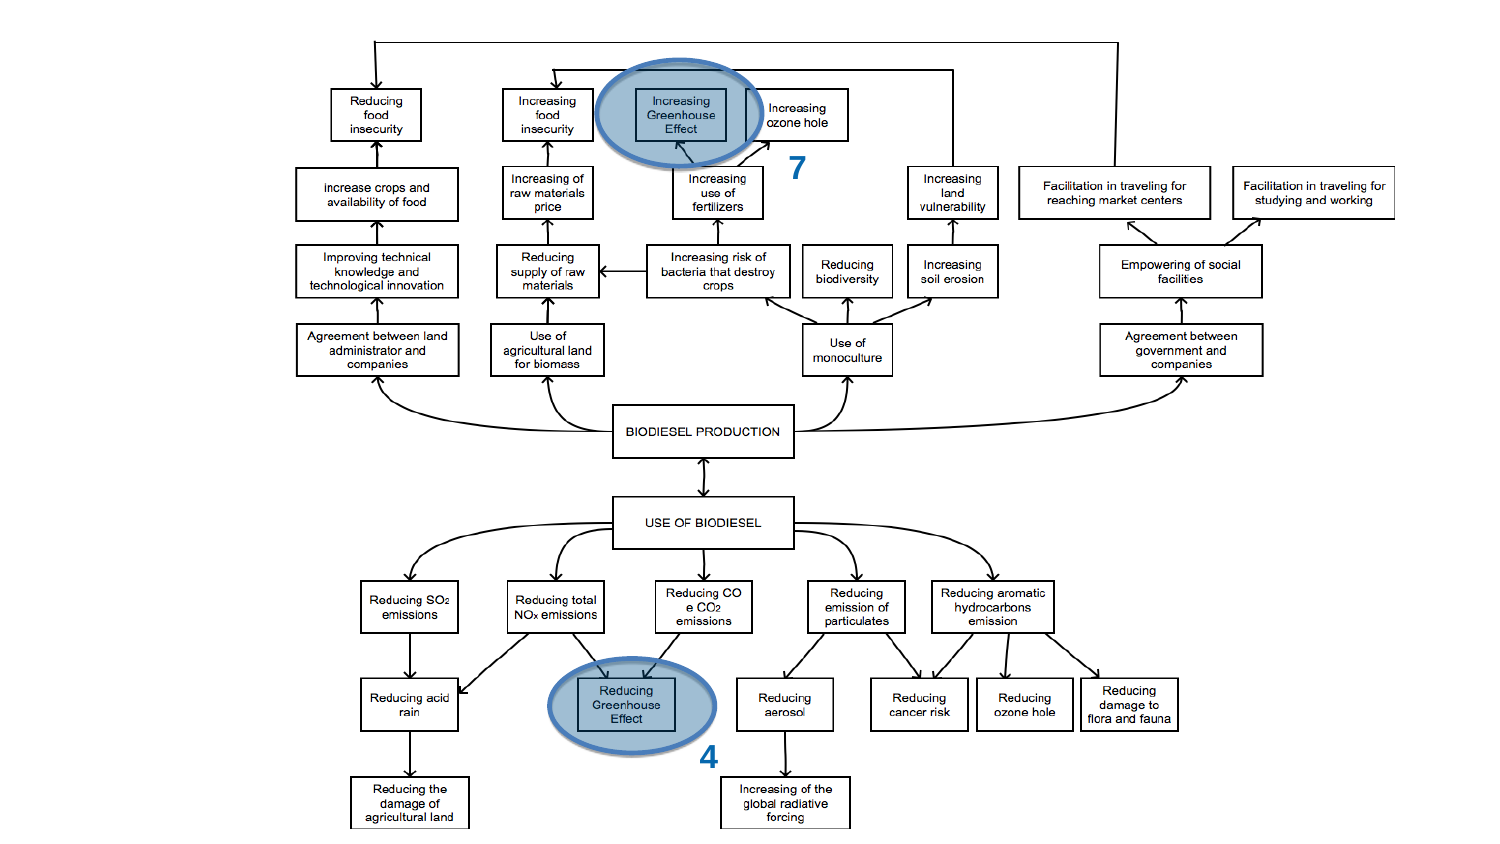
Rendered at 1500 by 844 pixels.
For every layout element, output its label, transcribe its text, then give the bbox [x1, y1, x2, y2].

text_box 4 [679, 728, 739, 784]
text_box 7 [762, 138, 833, 194]
picture [271, 5, 1395, 829]
text_box [549, 658, 715, 753]
text_box [596, 59, 763, 167]
